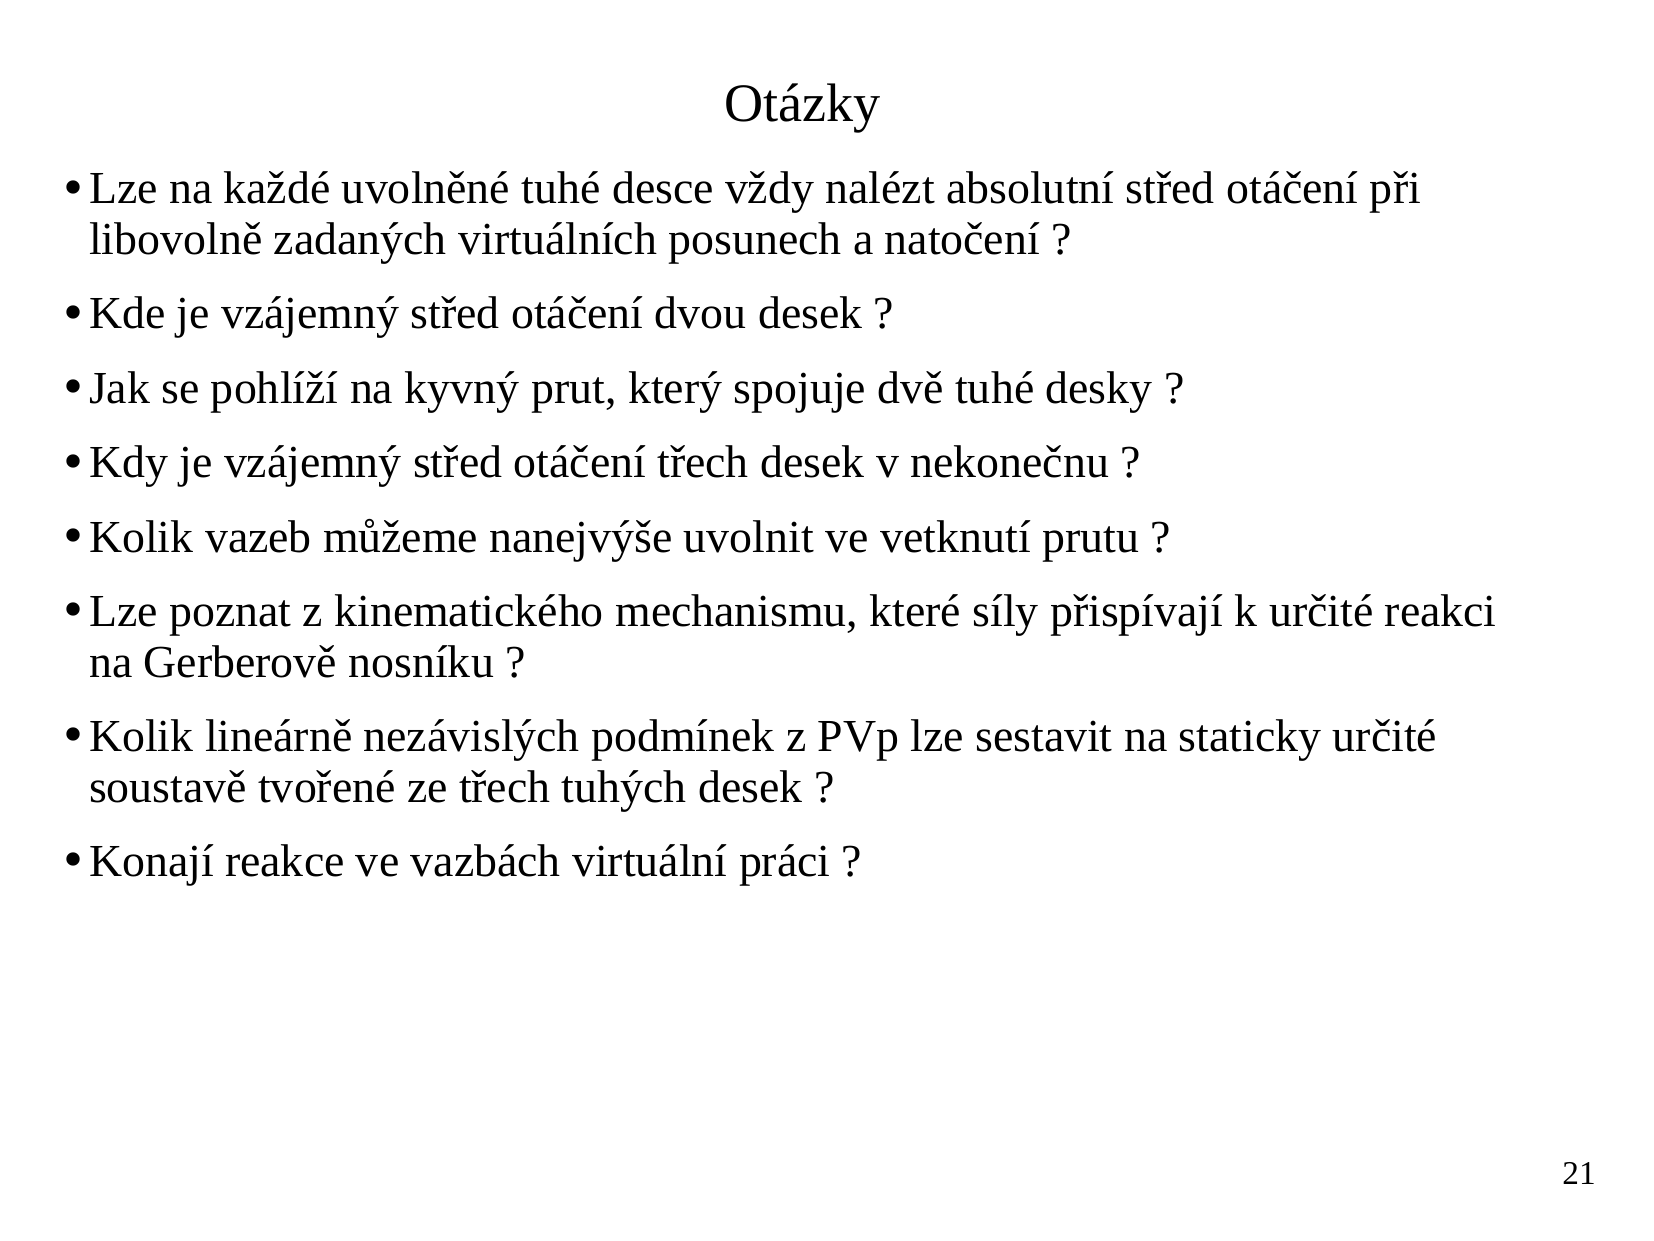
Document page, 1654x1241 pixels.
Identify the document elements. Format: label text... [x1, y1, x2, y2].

title Otázky [59, 0, 1548, 163]
list Lze na každé uvolněné tuhé desce vždy nalézt absolutní střed otáčení při libovolně zadaných virtuálních posunech a natočení ? Kde je vzájemný střed otáčení dvou desek ? Jak se pohlíží na kyvný prut, který spojuje dvě tuhé desky ? Kdy je vzájemný střed otáčení třech desek v nekonečnu ? Kolik vazeb můžeme nanejvýše uvolnit ve vetknutí prutu ? Lze poznat z kinematického mechanismu, které síly přispívají k určité reakci na Gerberově nosníku ? Kolik lineárně nezávislých podmínek z PVp lze sestavit na staticky určité soustavě tvořené ze třech tuhých desek ? Konají reakce ve vazbách virtuální práci ? [59, 163, 1548, 967]
